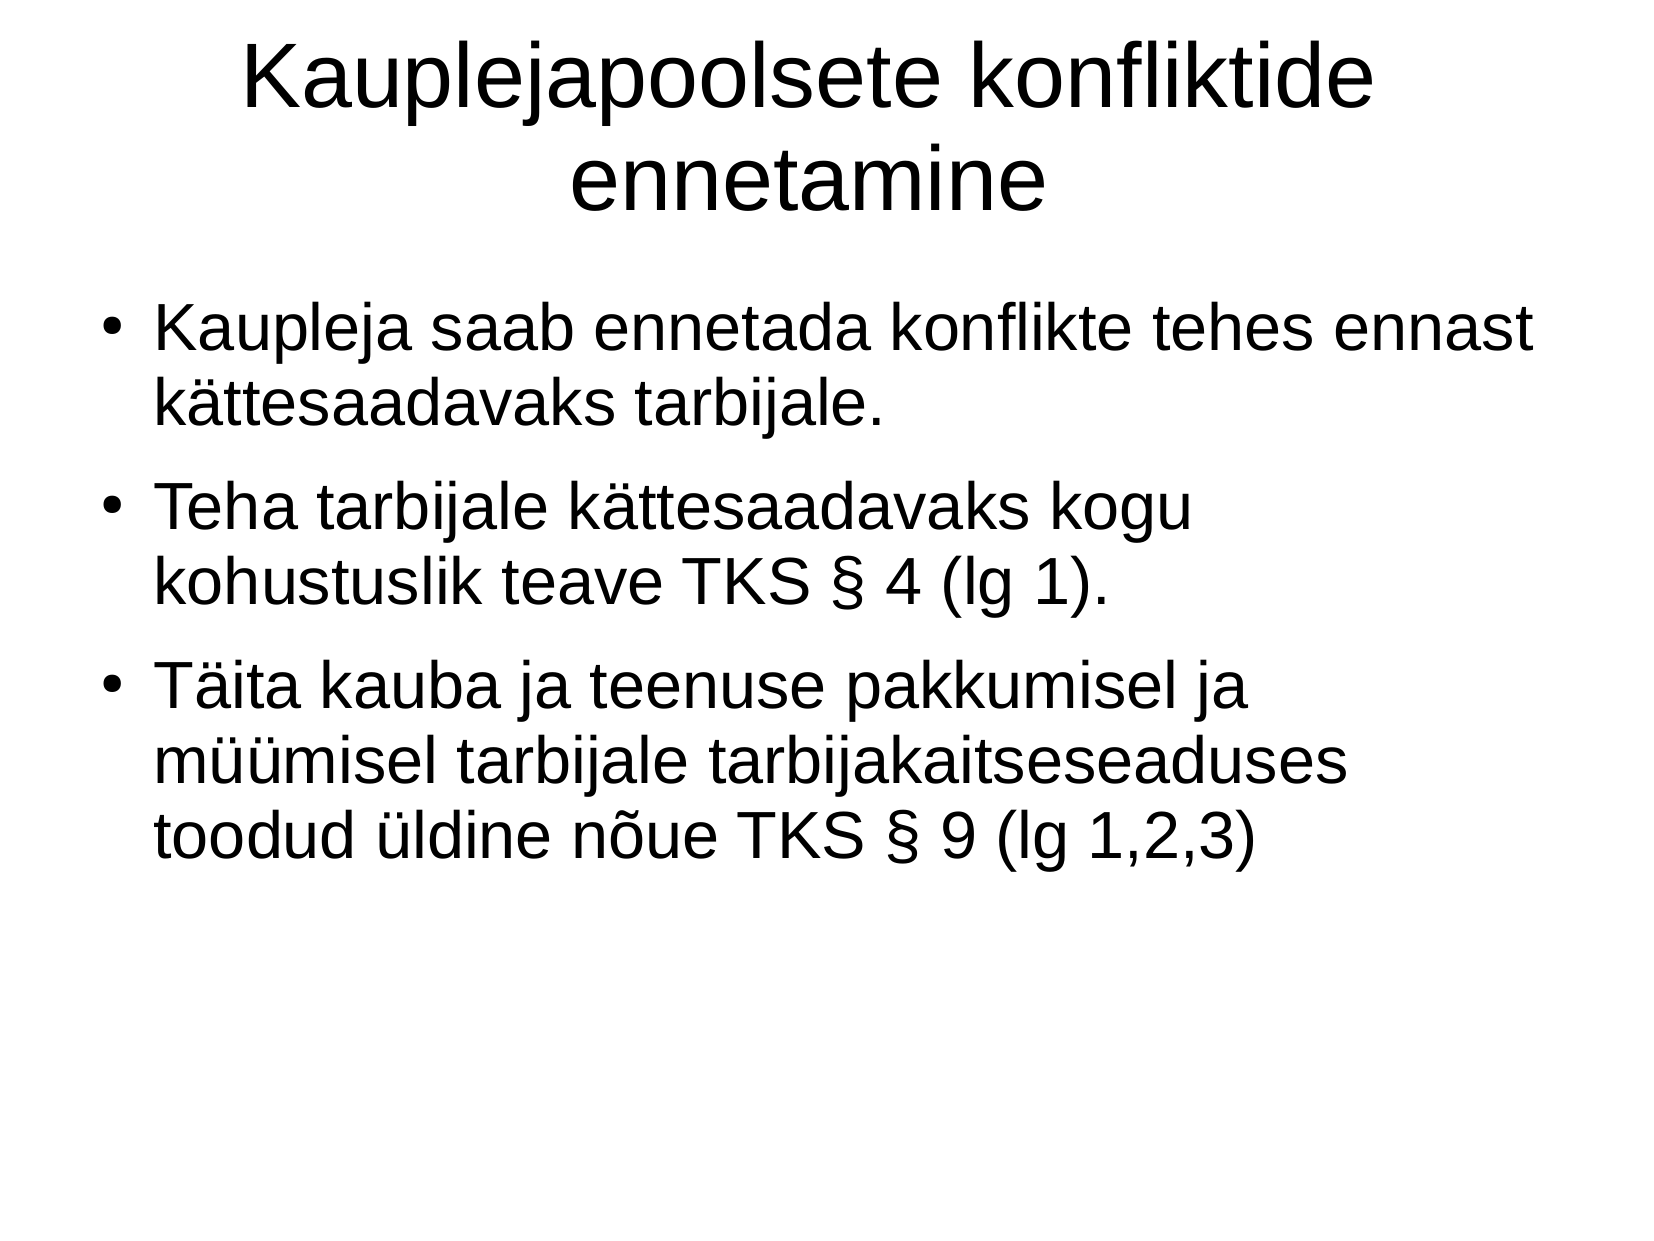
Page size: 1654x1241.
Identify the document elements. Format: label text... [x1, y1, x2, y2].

list Kaupleja saab ennetada konflikte tehes ennast kättesaadavaks tarbijale. Teha tarbijale kättesaadavaks kogu kohustuslik teave TKS § 4 (lg 1). Täita kauba ja teenuse pakkumisel ja müümisel tarbijale tarbijakaitseseaduses toodud üldine nõue TKS § 9 (lg 1,2,3) [82, 290, 1538, 1010]
title Kauplejapoolsete konfliktide ennetamine [0, 23, 1619, 231]
